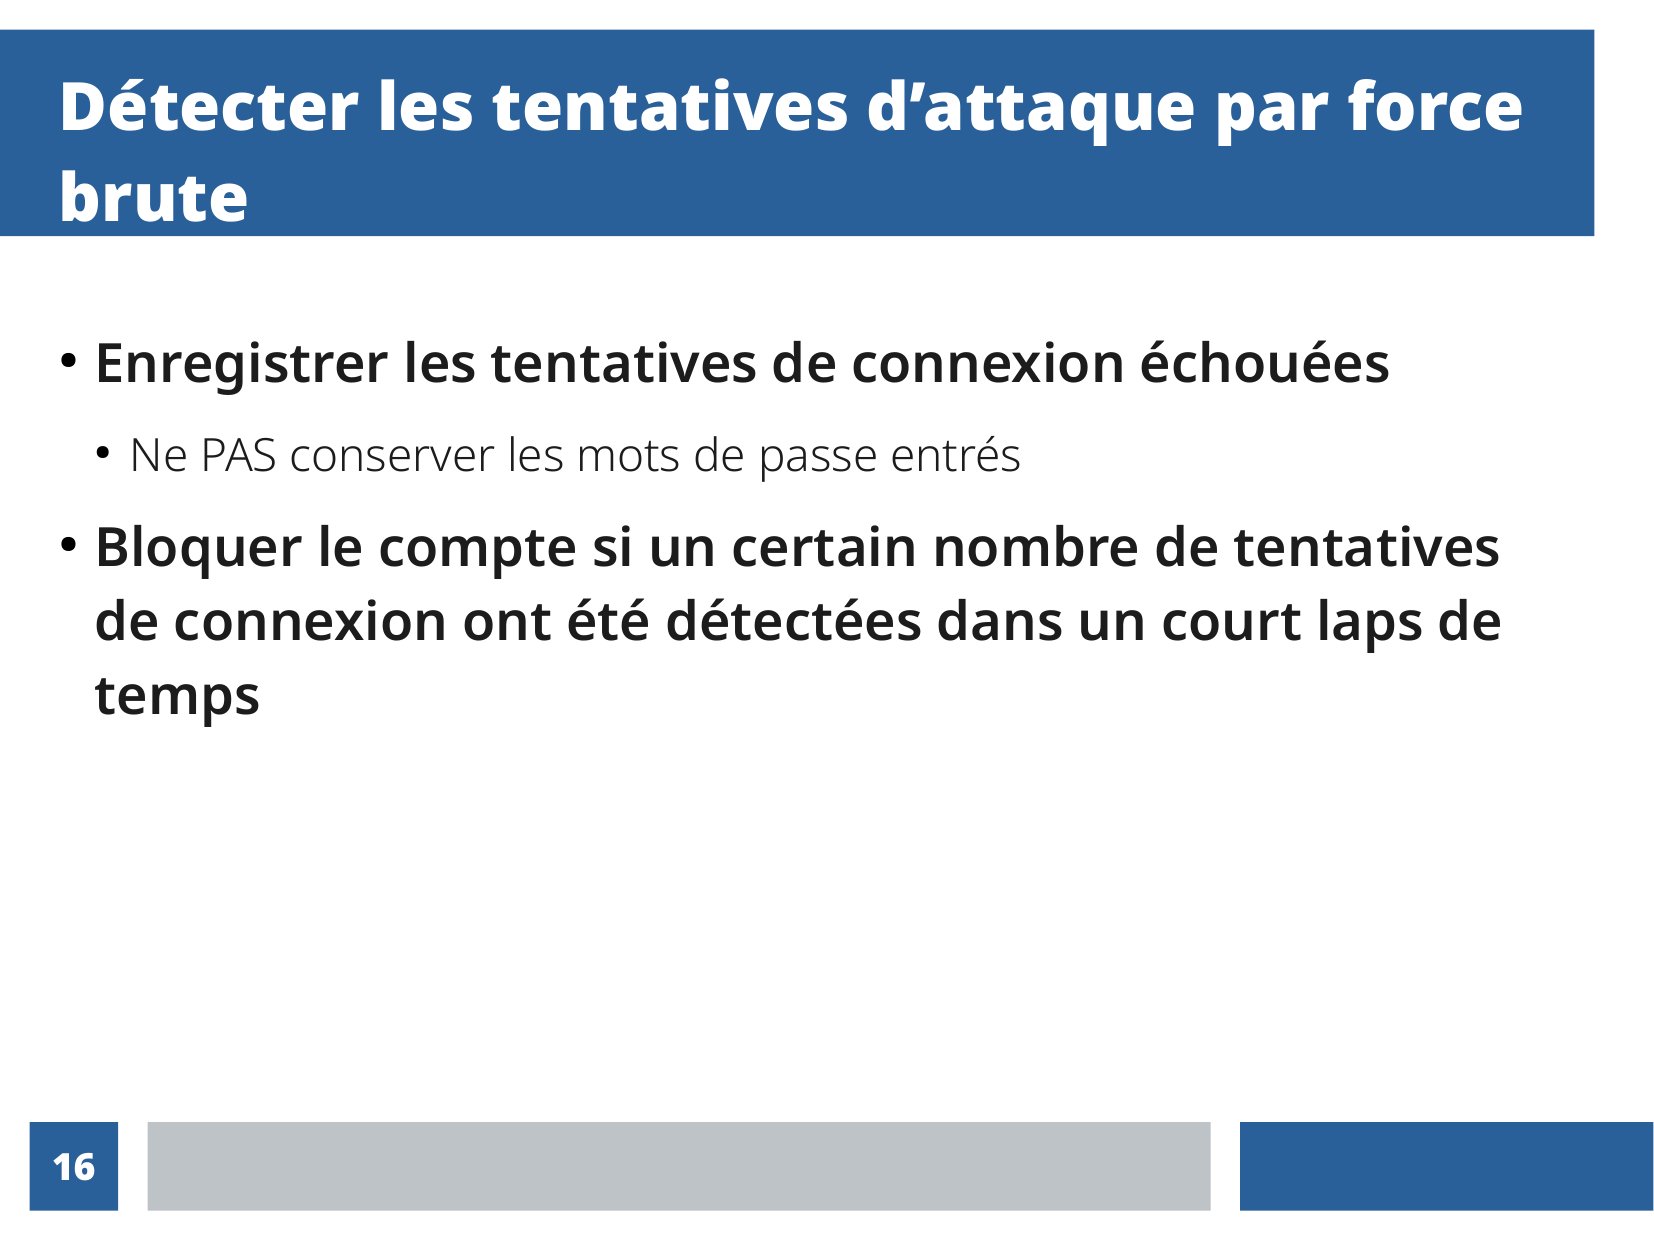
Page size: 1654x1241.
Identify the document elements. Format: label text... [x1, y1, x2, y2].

list Enregistrer les tentatives de connexion échouées Ne PAS conserver les mots de passe entrés Bloquer le compte si un certain nombre de tentatives de connexion ont été détectées dans un court laps de temps [59, 324, 1565, 1093]
title Détecter les tentatives d’attaque par force brute [59, 59, 1595, 207]
